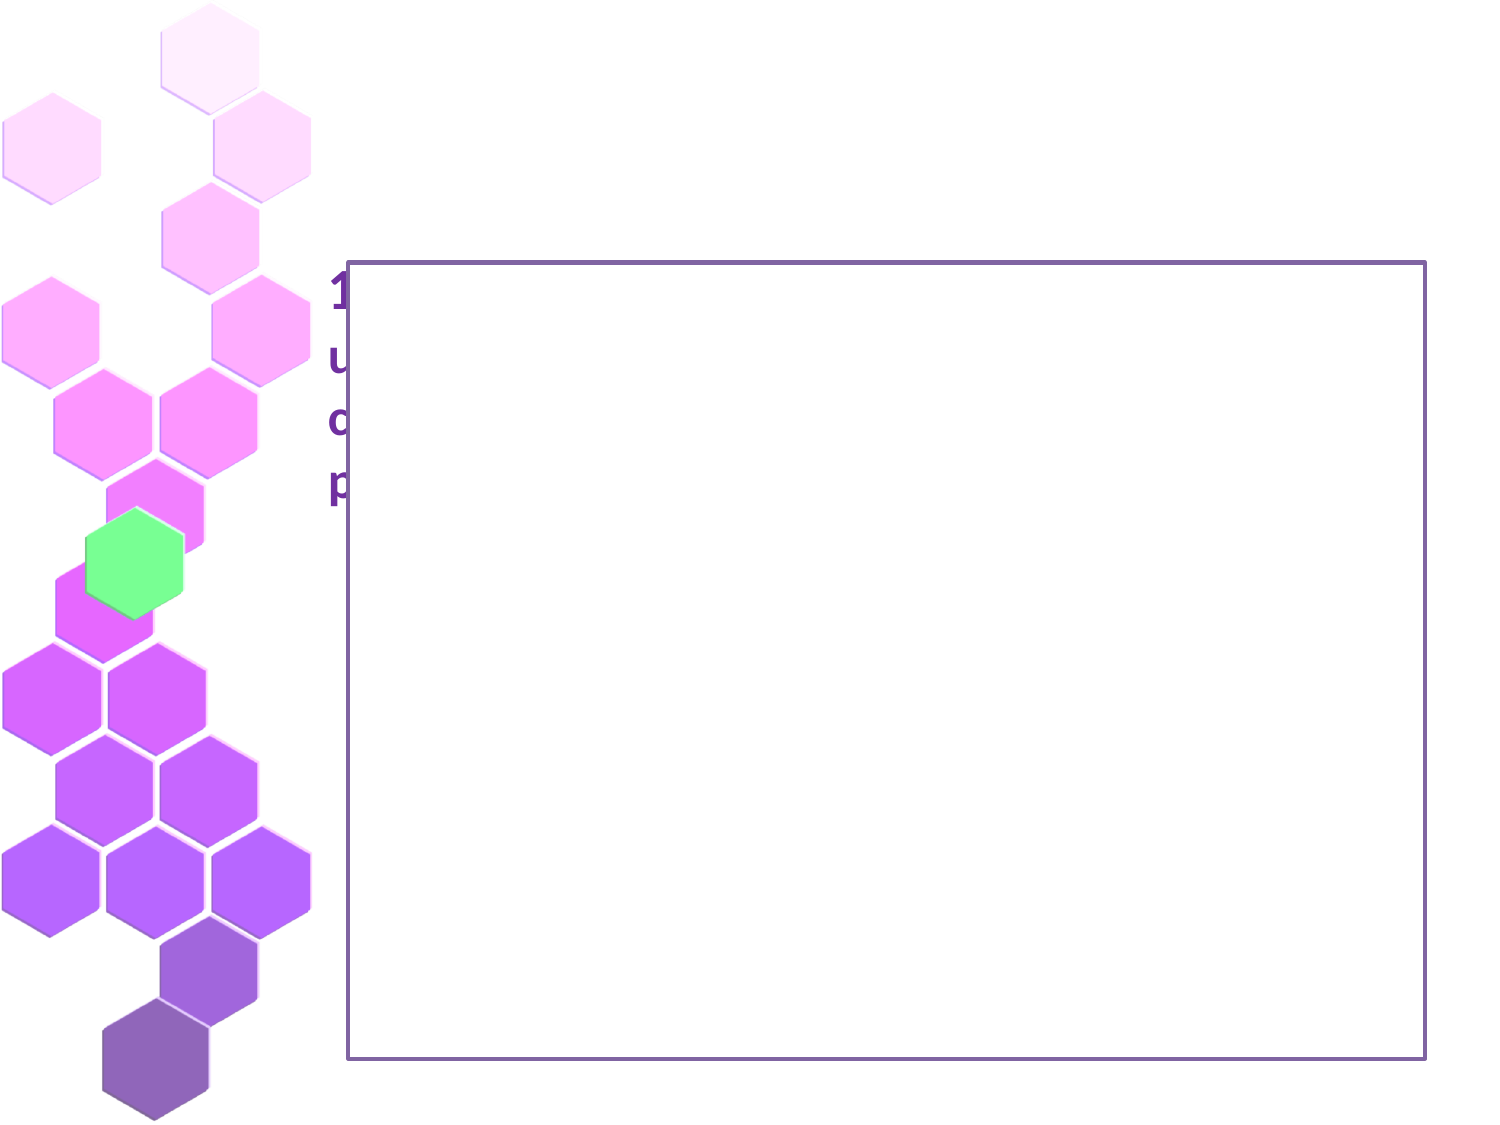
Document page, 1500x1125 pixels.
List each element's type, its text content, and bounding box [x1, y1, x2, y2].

picture [0, 0, 313, 1123]
title 13. ¿Qué significa que la propiedad avanzada de una NIC “jumbo frame” esté disable? ¿Qué debe cumplir la NIC para que esta propiedad se presente como un opción de la misma? [312, 243, 1427, 327]
text_box [348, 262, 1426, 1059]
